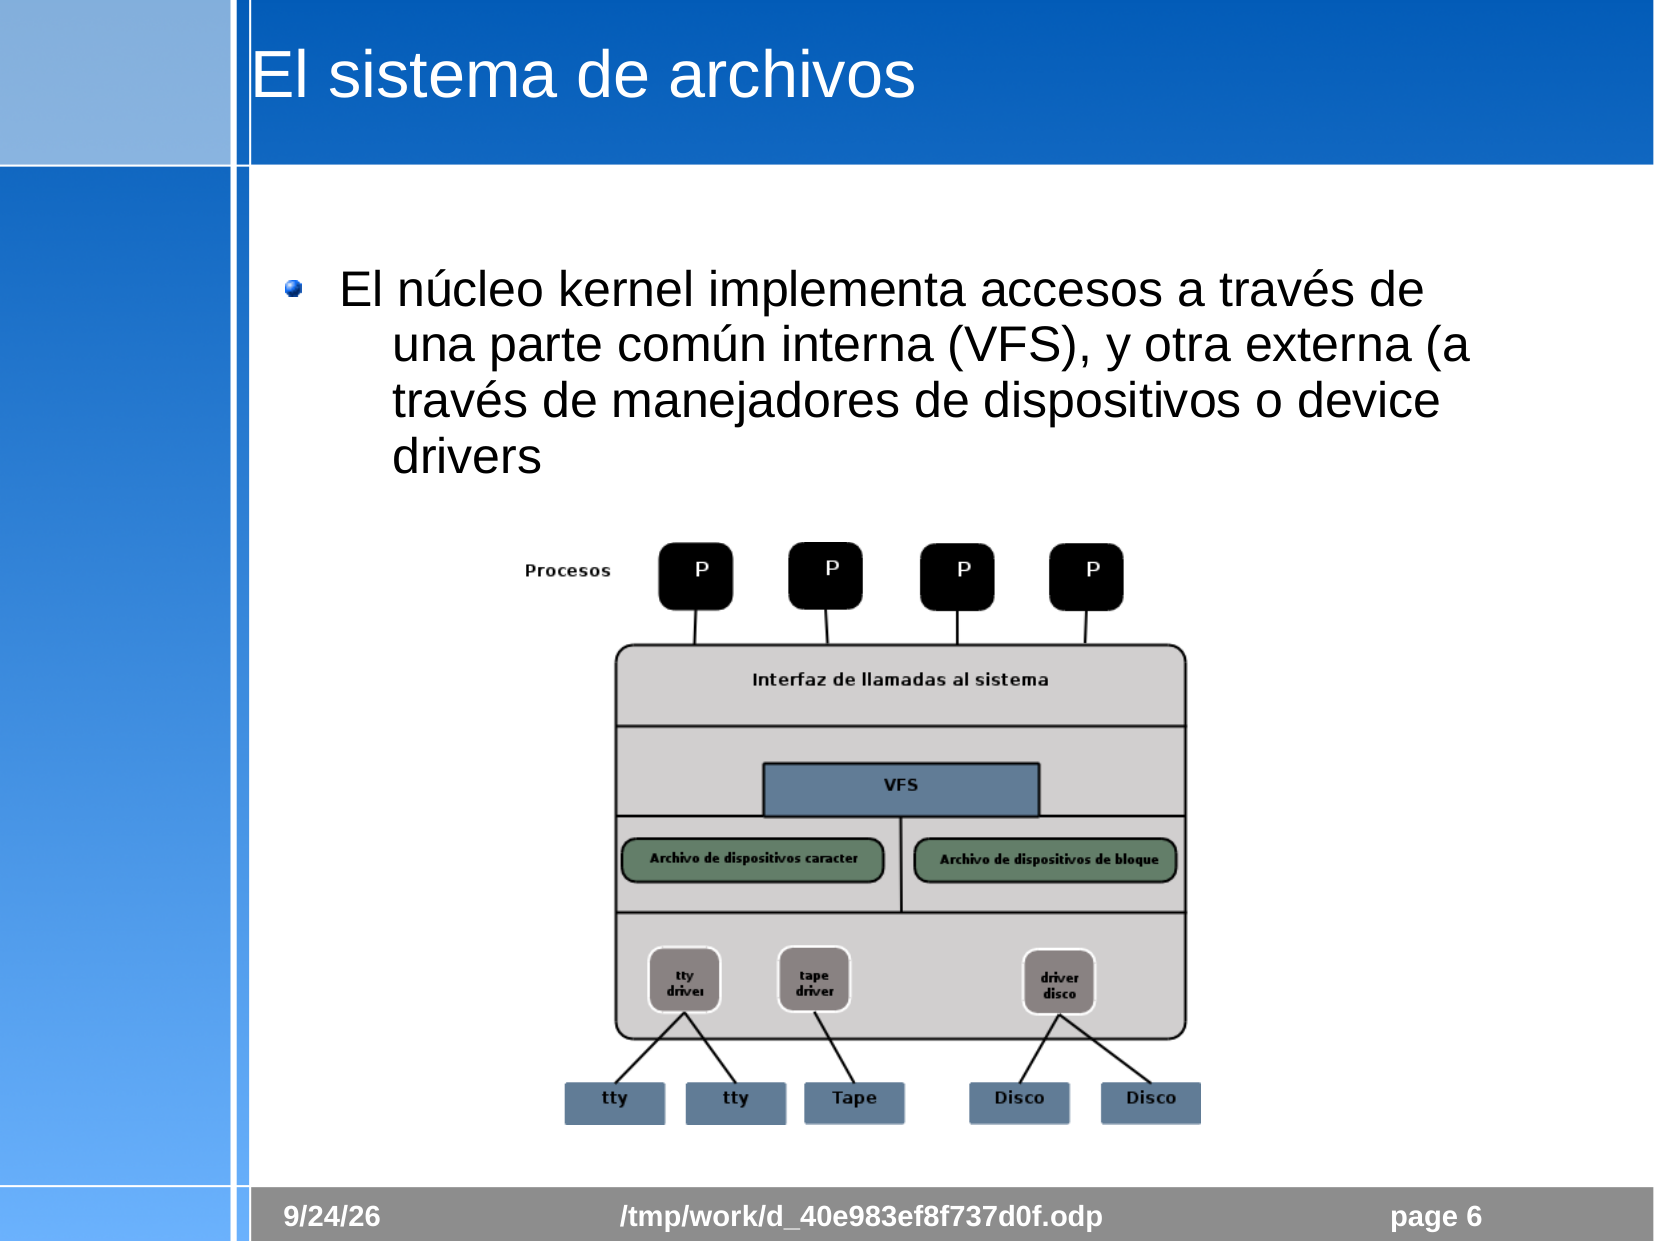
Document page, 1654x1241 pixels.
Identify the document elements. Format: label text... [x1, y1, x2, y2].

picture [0, 0, 1654, 1241]
title El sistema de archivos [250, 19, 1477, 130]
list El núcleo kernel implementa accesos a través de una parte común interna (VFS), y otra externa (a través de manejadores de dispositivos o device drivers [250, 175, 1477, 1036]
